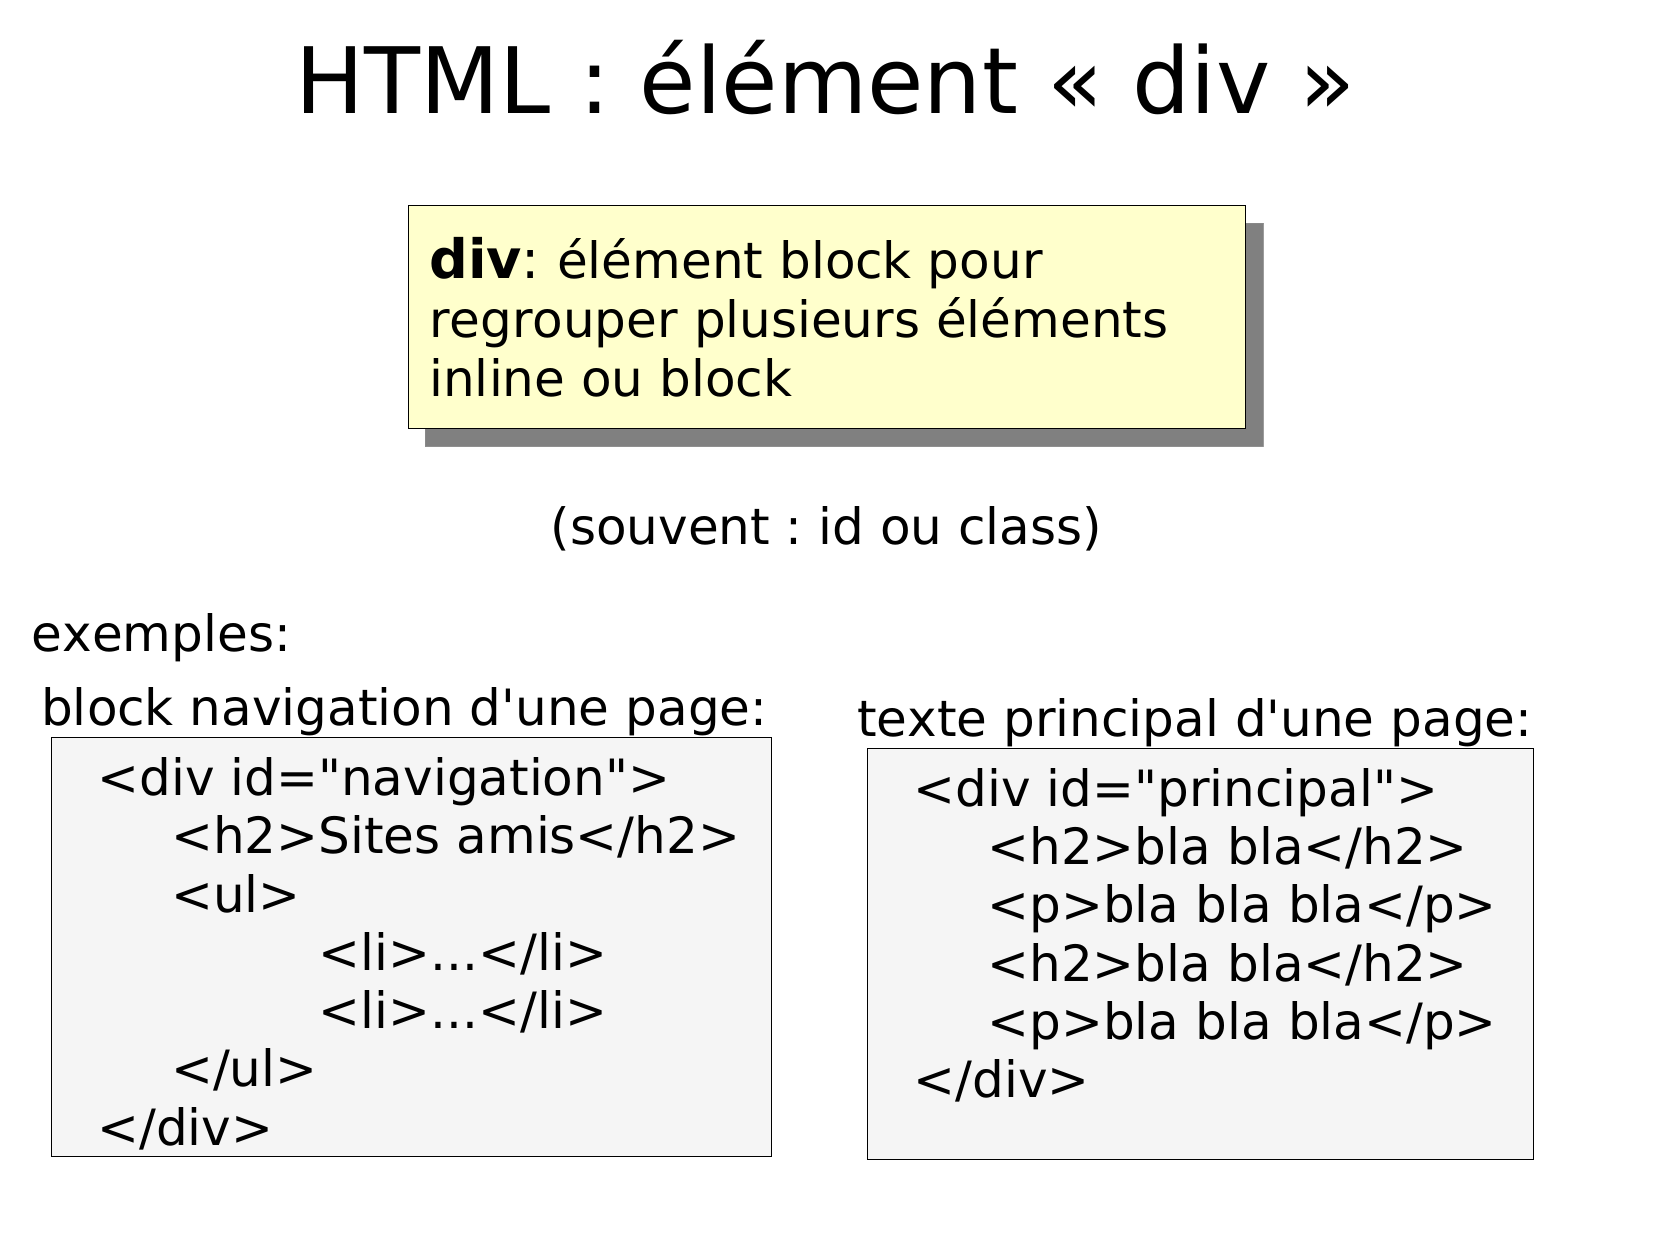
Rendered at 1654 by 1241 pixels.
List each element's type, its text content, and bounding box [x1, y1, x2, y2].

text_box exemples: [31, 604, 266, 664]
text_box <div id="principal"> <h2>bla bla</h2> <p>bla bla bla</p> <h2>bla bla</h2> <p>bla bla bla</p> </div> [913, 760, 1445, 1110]
text_box (souvent : id ou class) [550, 498, 1047, 557]
text_box div: élément block pour regrouper plusieurs éléments inline ou block [429, 228, 1225, 350]
text_box [867, 748, 1534, 1160]
title HTML : élément « div » [0, 17, 1654, 143]
text_box [408, 205, 1246, 429]
text_box <div id="navigation"> <h2>Sites amis</h2> <ul> <li>...</li> <li>...</li> </ul> </div> [97, 749, 684, 1157]
text_box texte principal d'une page: [857, 689, 1465, 749]
text_box [51, 737, 772, 1157]
text_box [684, 821, 688, 833]
text_box block navigation d'une page: [41, 678, 694, 738]
